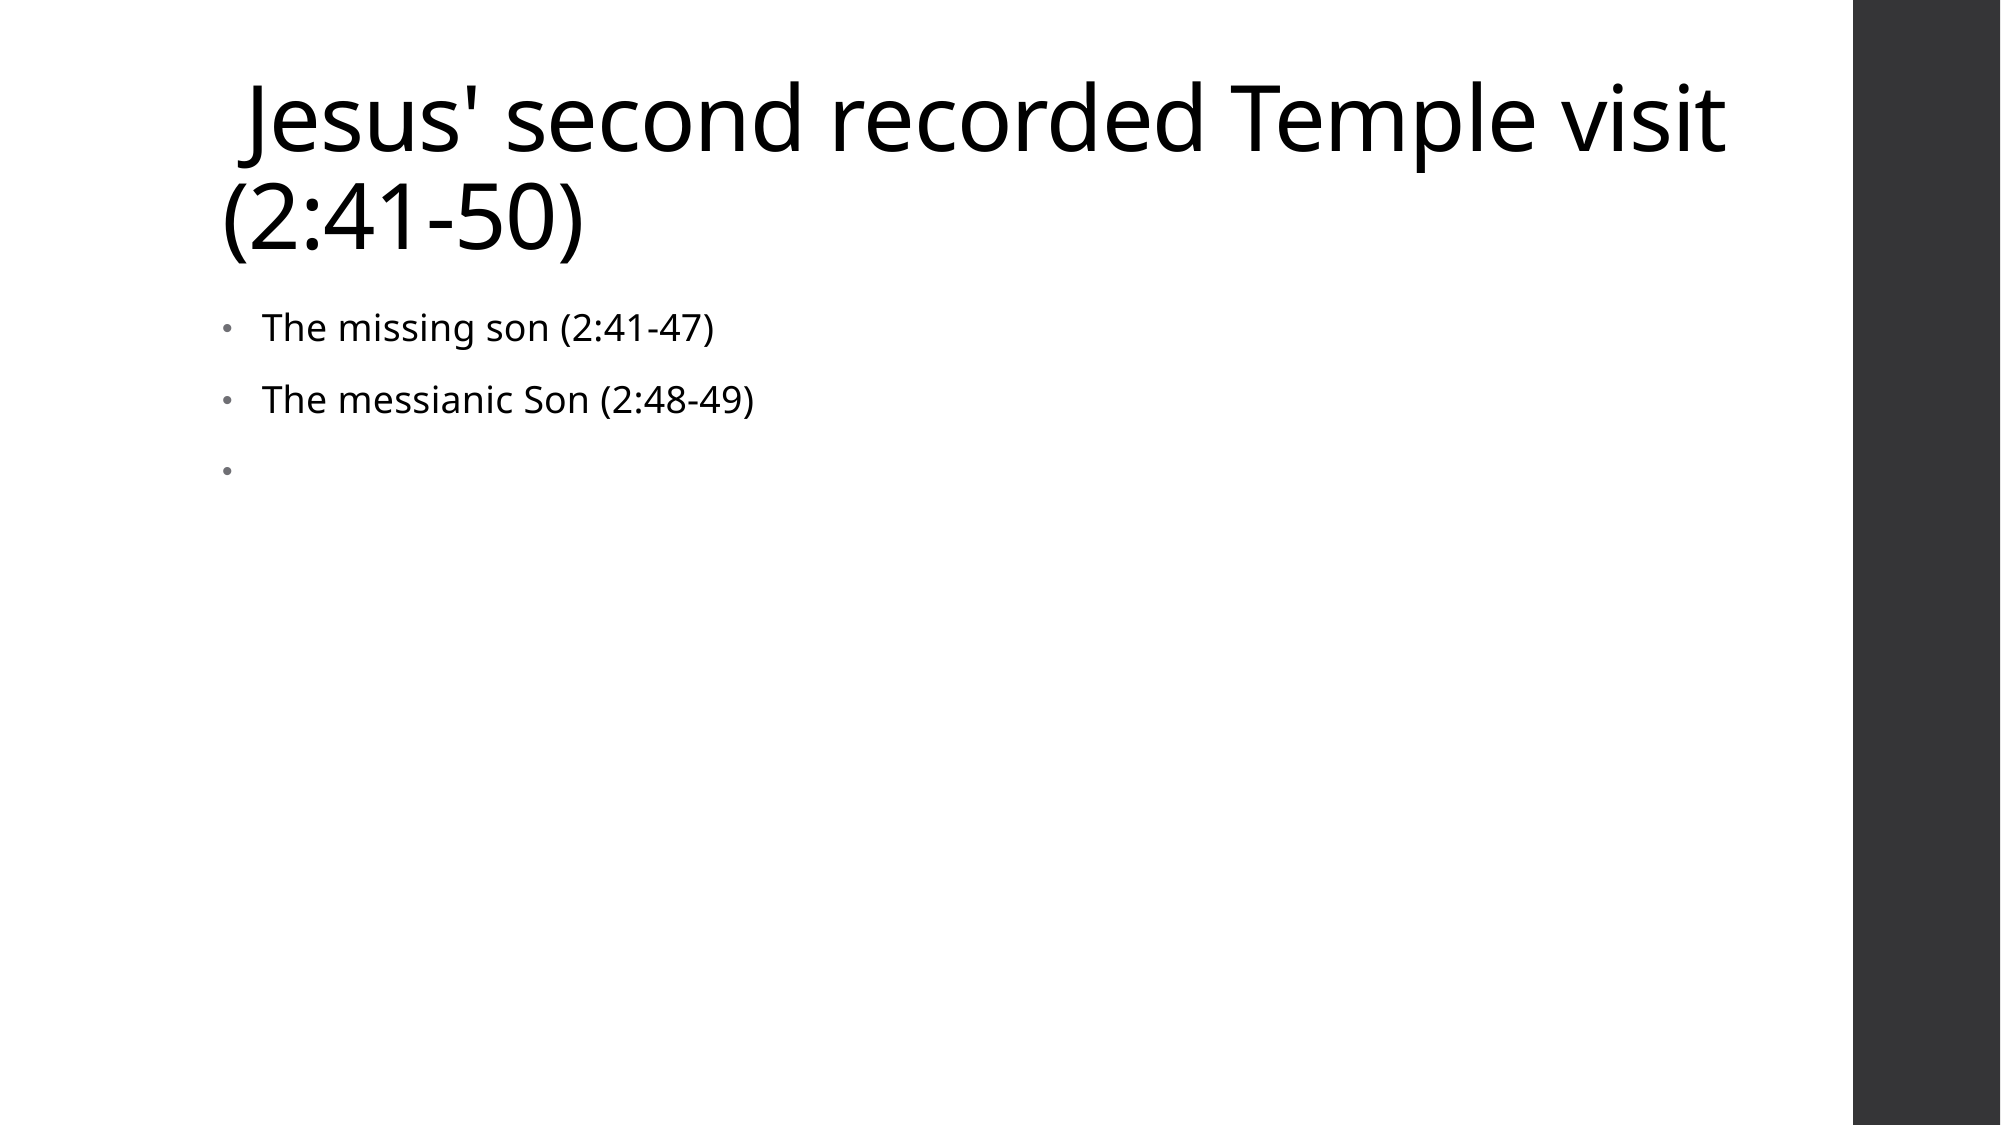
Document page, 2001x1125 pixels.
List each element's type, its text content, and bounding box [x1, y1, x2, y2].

title Jesus' second recorded Temple visit (2:41-50) [206, 60, 1797, 278]
list The missing son (2:41-47) The messianic Son (2:48-49) [206, 299, 1617, 1014]
